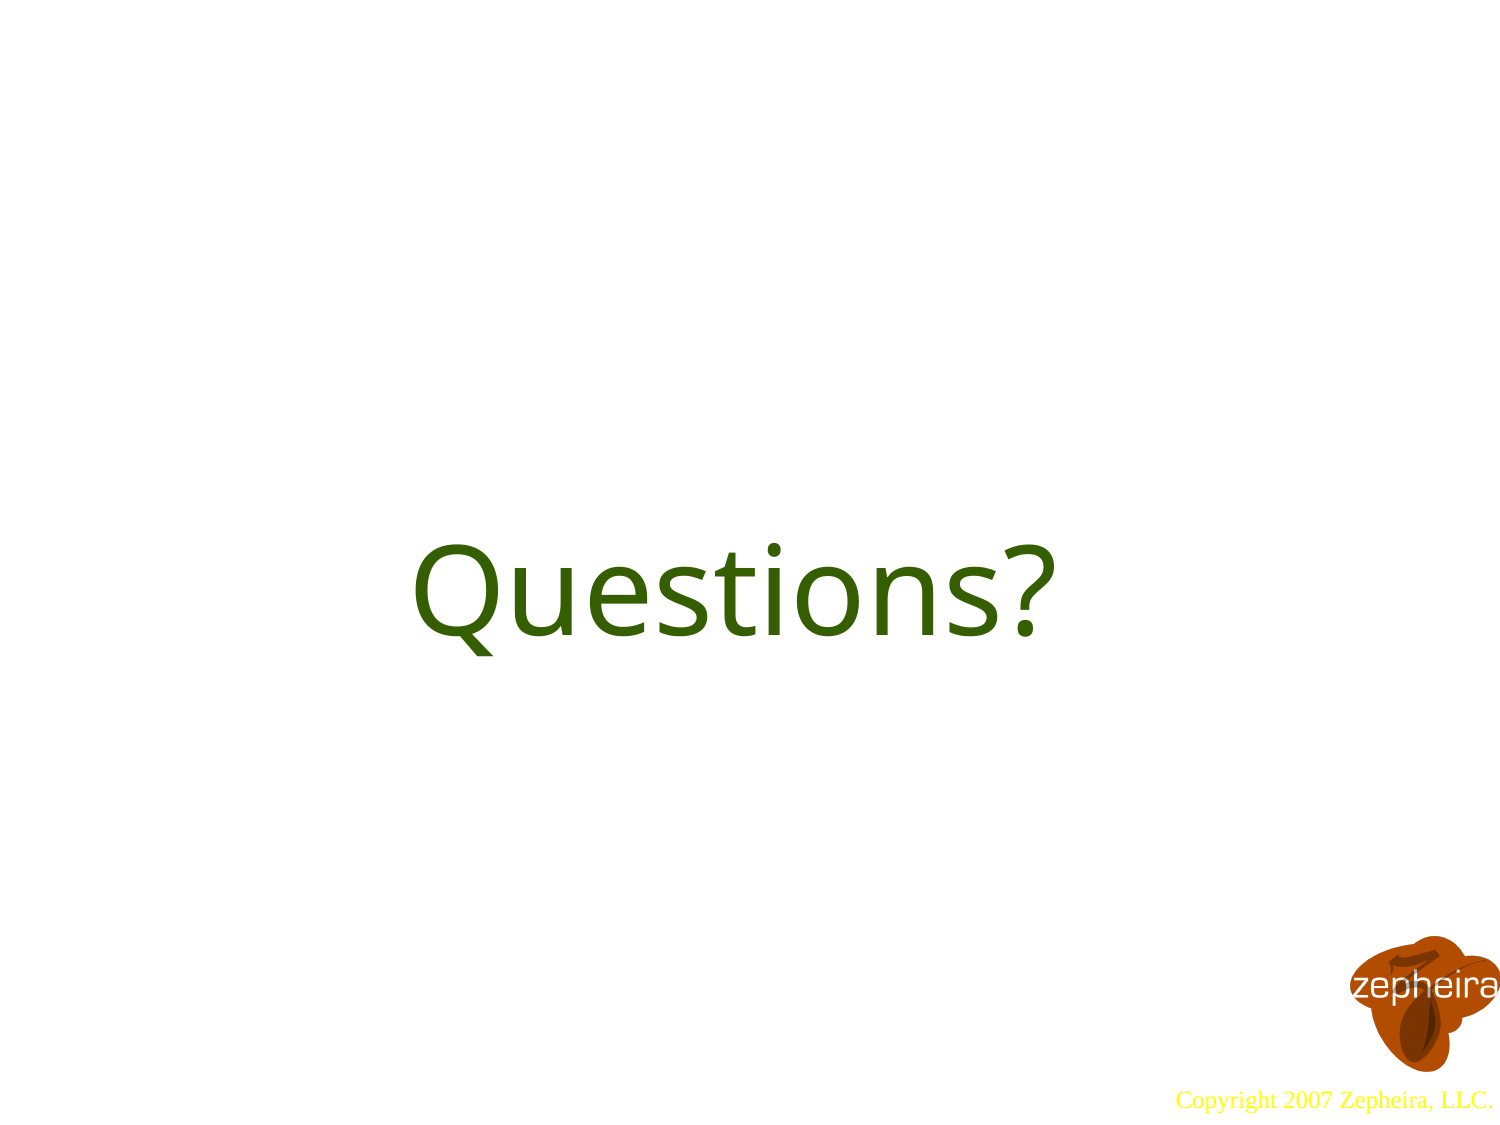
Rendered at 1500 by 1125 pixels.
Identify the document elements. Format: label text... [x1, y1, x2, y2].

picture [1350, 936, 1500, 1072]
title Questions? [58, 492, 1409, 681]
